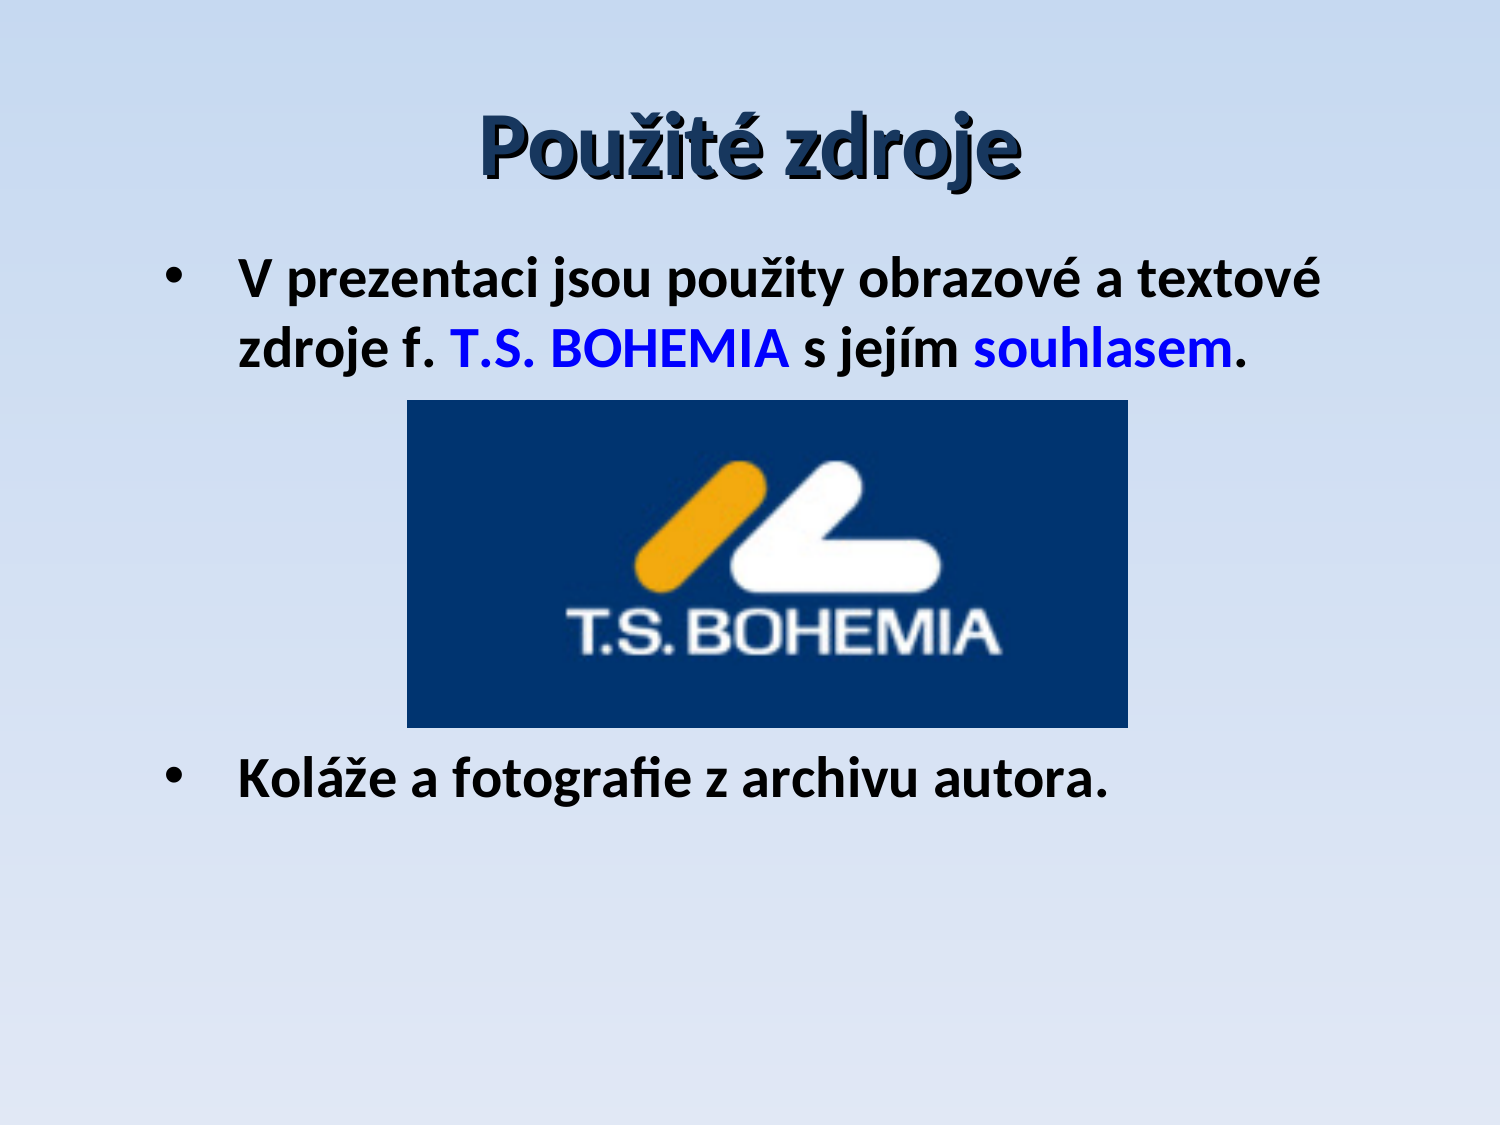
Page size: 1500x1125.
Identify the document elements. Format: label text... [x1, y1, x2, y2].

picture [407, 400, 1128, 728]
title Použité zdroje [0, 45, 1500, 233]
text_box V prezentaci jsou použity obrazové a textové zdroje f. T.S. BOHEMIA s jejím souhlasem. Koláže a fotografie z archivu autora. [135, 231, 1365, 818]
